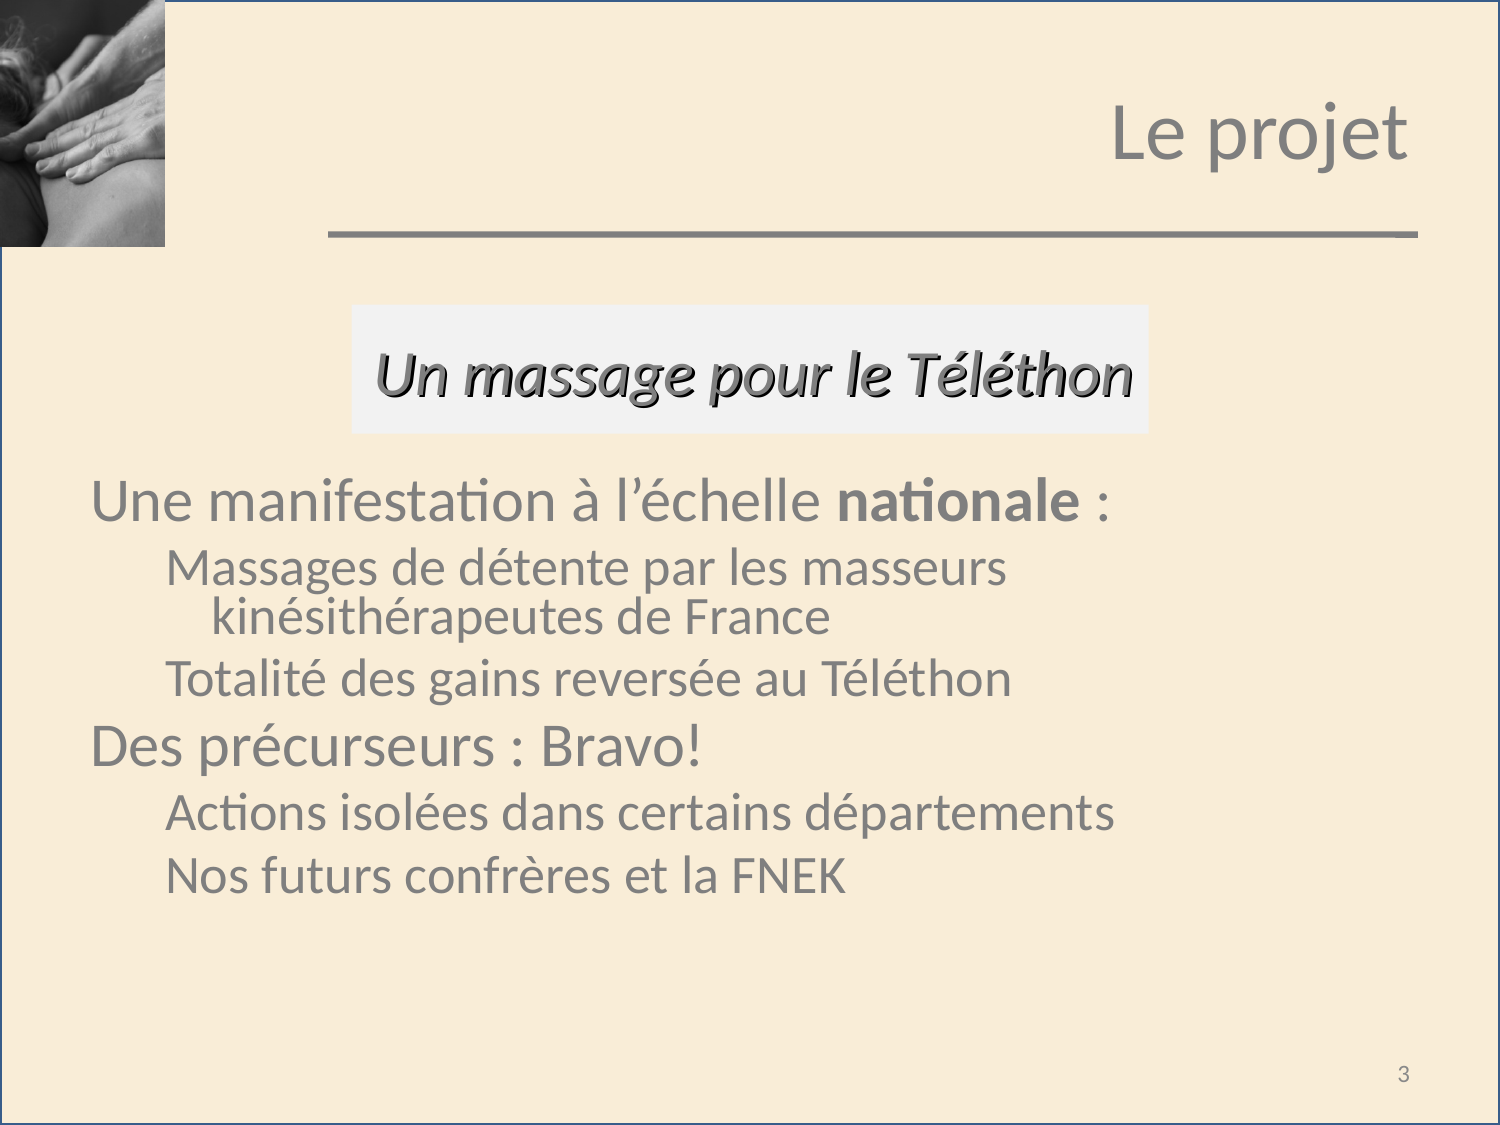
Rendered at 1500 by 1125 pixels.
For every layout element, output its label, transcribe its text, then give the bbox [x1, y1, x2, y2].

list Une manifestation à l’échelle nationale : Massages de détente par les masseurs kinésithérapeutes de France Totalité des gains reversée au Téléthon Des précurseurs : Bravo! Actions isolées dans certains départements Nos futurs confrères et la FNEK [75, 468, 1426, 1041]
picture [0, 0, 165, 247]
title Le projet [187, 45, 1425, 233]
text_box <numéro> [1074, 1042, 1426, 1103]
text_box Un massage pour le Téléthon [351, 304, 1149, 434]
